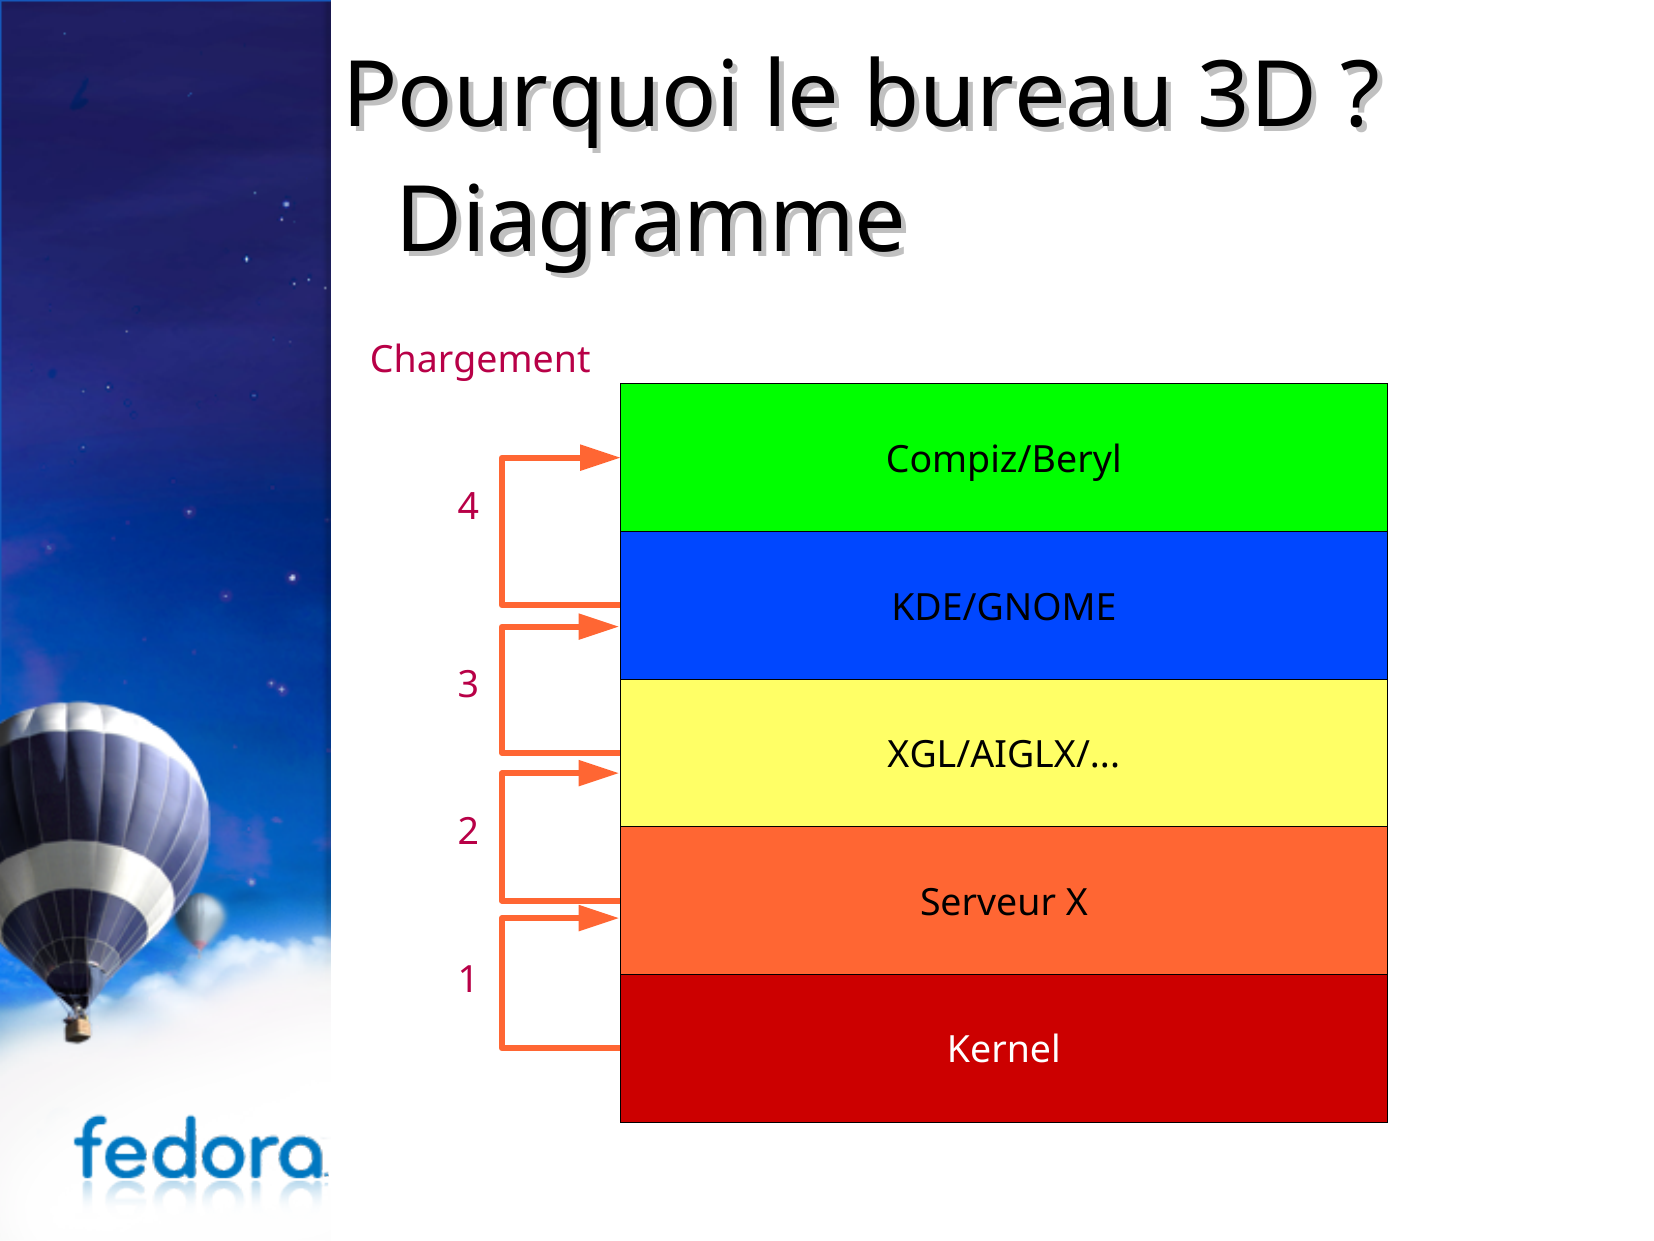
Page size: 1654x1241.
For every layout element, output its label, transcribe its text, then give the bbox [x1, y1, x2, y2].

text_box 3 [442, 649, 494, 710]
picture [0, 0, 331, 1241]
text_box 1 [442, 945, 494, 1006]
text_box Serveur X [620, 827, 1388, 975]
text_box Chargement [355, 324, 591, 385]
text_box 2 [442, 797, 494, 858]
text_box 4 [442, 472, 494, 533]
text_box Kernel [620, 975, 1388, 1123]
text_box XGL/AIGLX/... [620, 680, 1388, 827]
text_box KDE/GNOME [620, 532, 1388, 680]
text_box Compiz/Beryl [620, 383, 1388, 532]
title Pourquoi le bureau 3D ? Diagramme [331, 42, 1571, 264]
